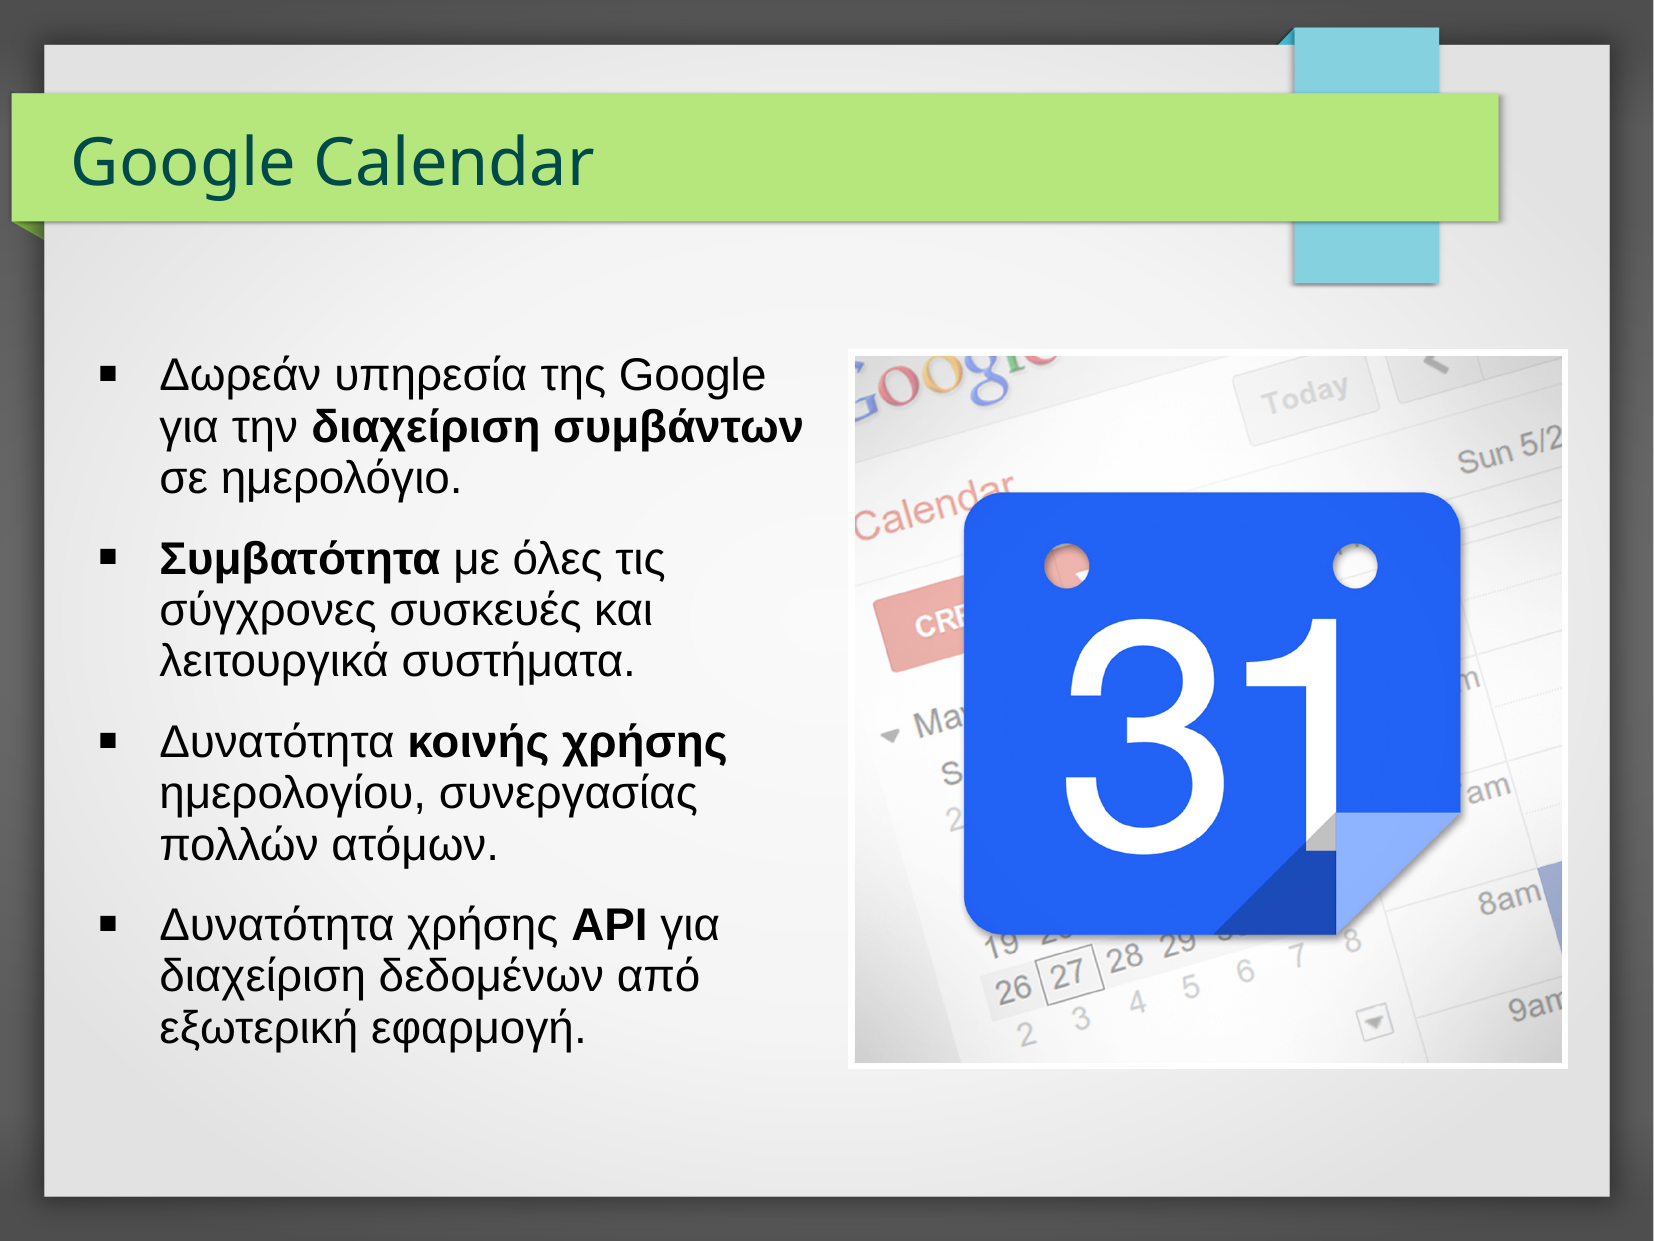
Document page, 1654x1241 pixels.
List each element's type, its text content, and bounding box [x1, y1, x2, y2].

list Δωρεάν υπηρεσία της Google για την διαχείριση συμβάντων σε ημερολόγιο. Συμβατότητα με όλες τις σύγχρονες συσκευές και λειτουργικά συστήματα. Δυνατότητα κοινής χρήσης ημερολογίου, συνεργασίας πολλών ατόμων. Δυνατότητα χρήσης API για διαχείριση δεδομένων από εξωτερική εφαρμογή. [82, 349, 809, 1069]
picture [0, 0, 1654, 1241]
title Google Calendar [70, 106, 1229, 213]
